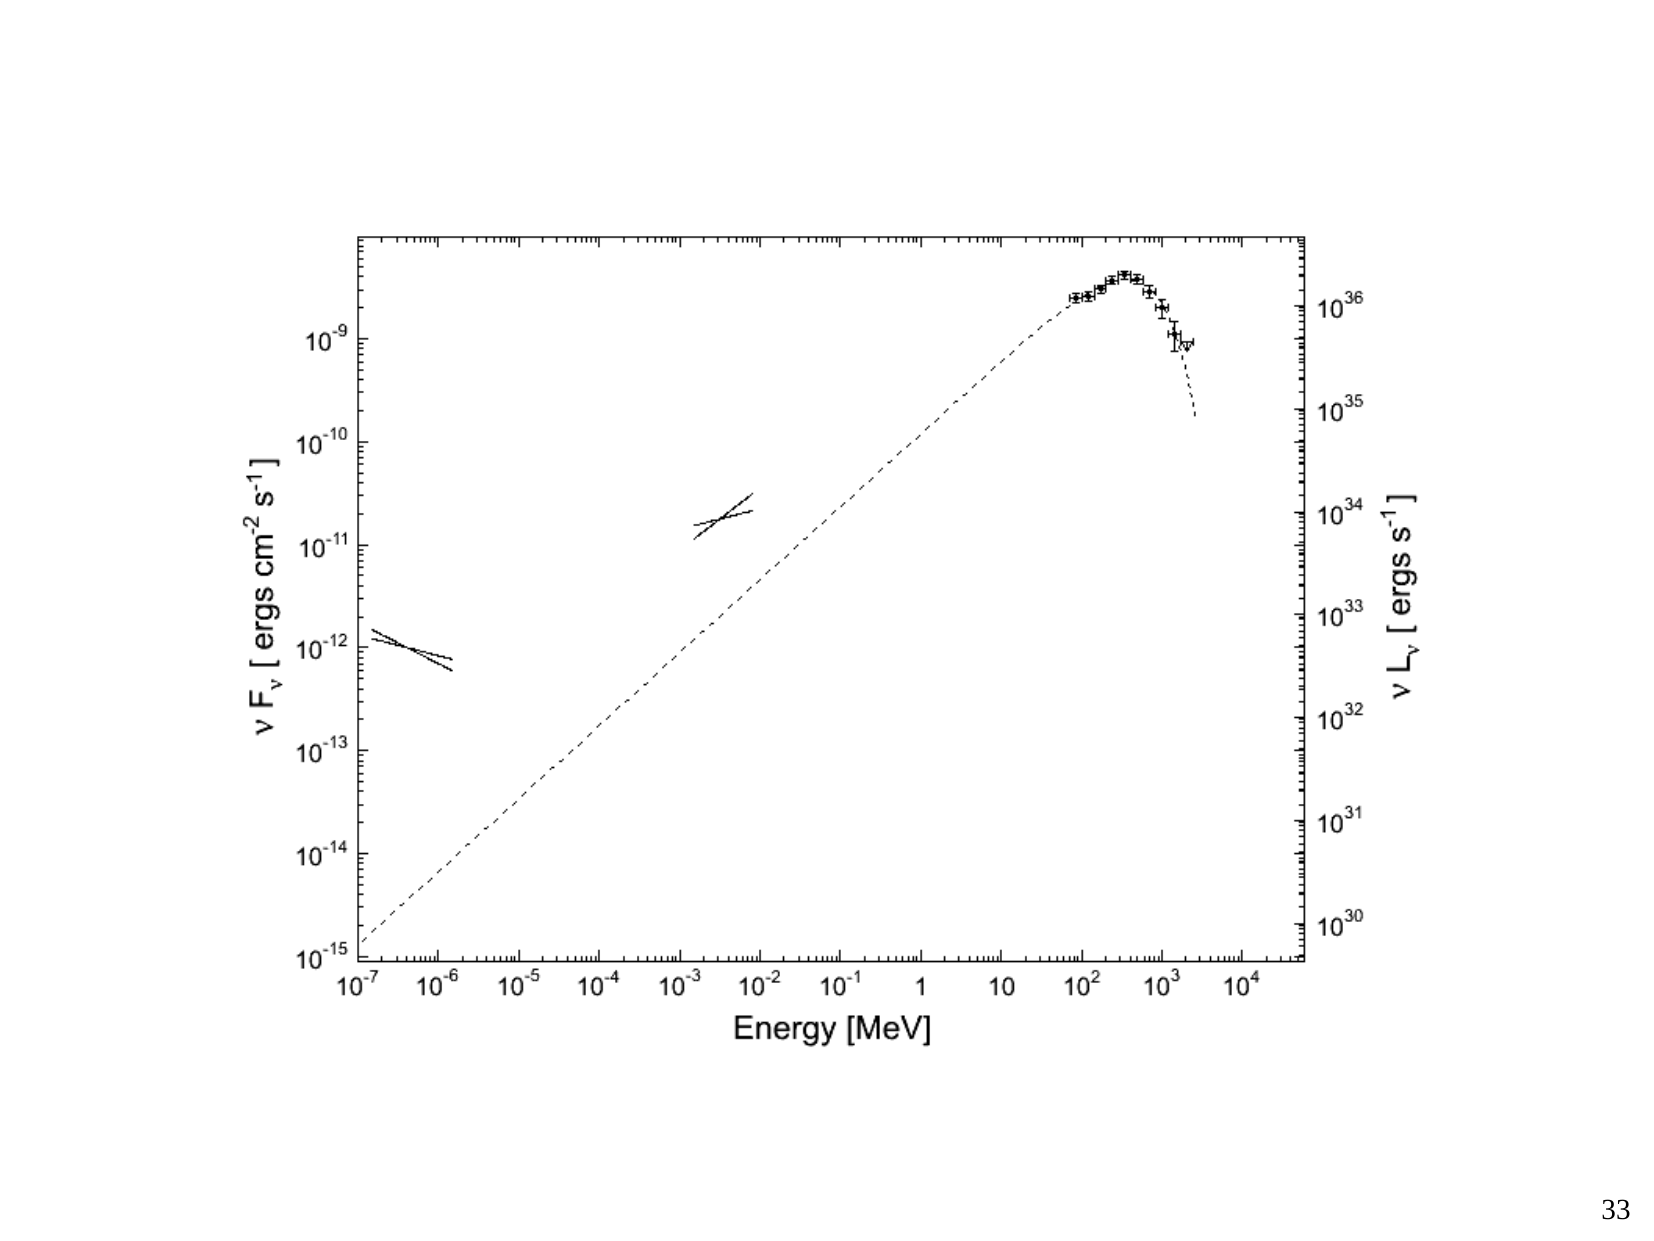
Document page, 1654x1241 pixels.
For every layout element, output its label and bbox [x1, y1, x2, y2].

picture [209, 174, 1454, 1069]
